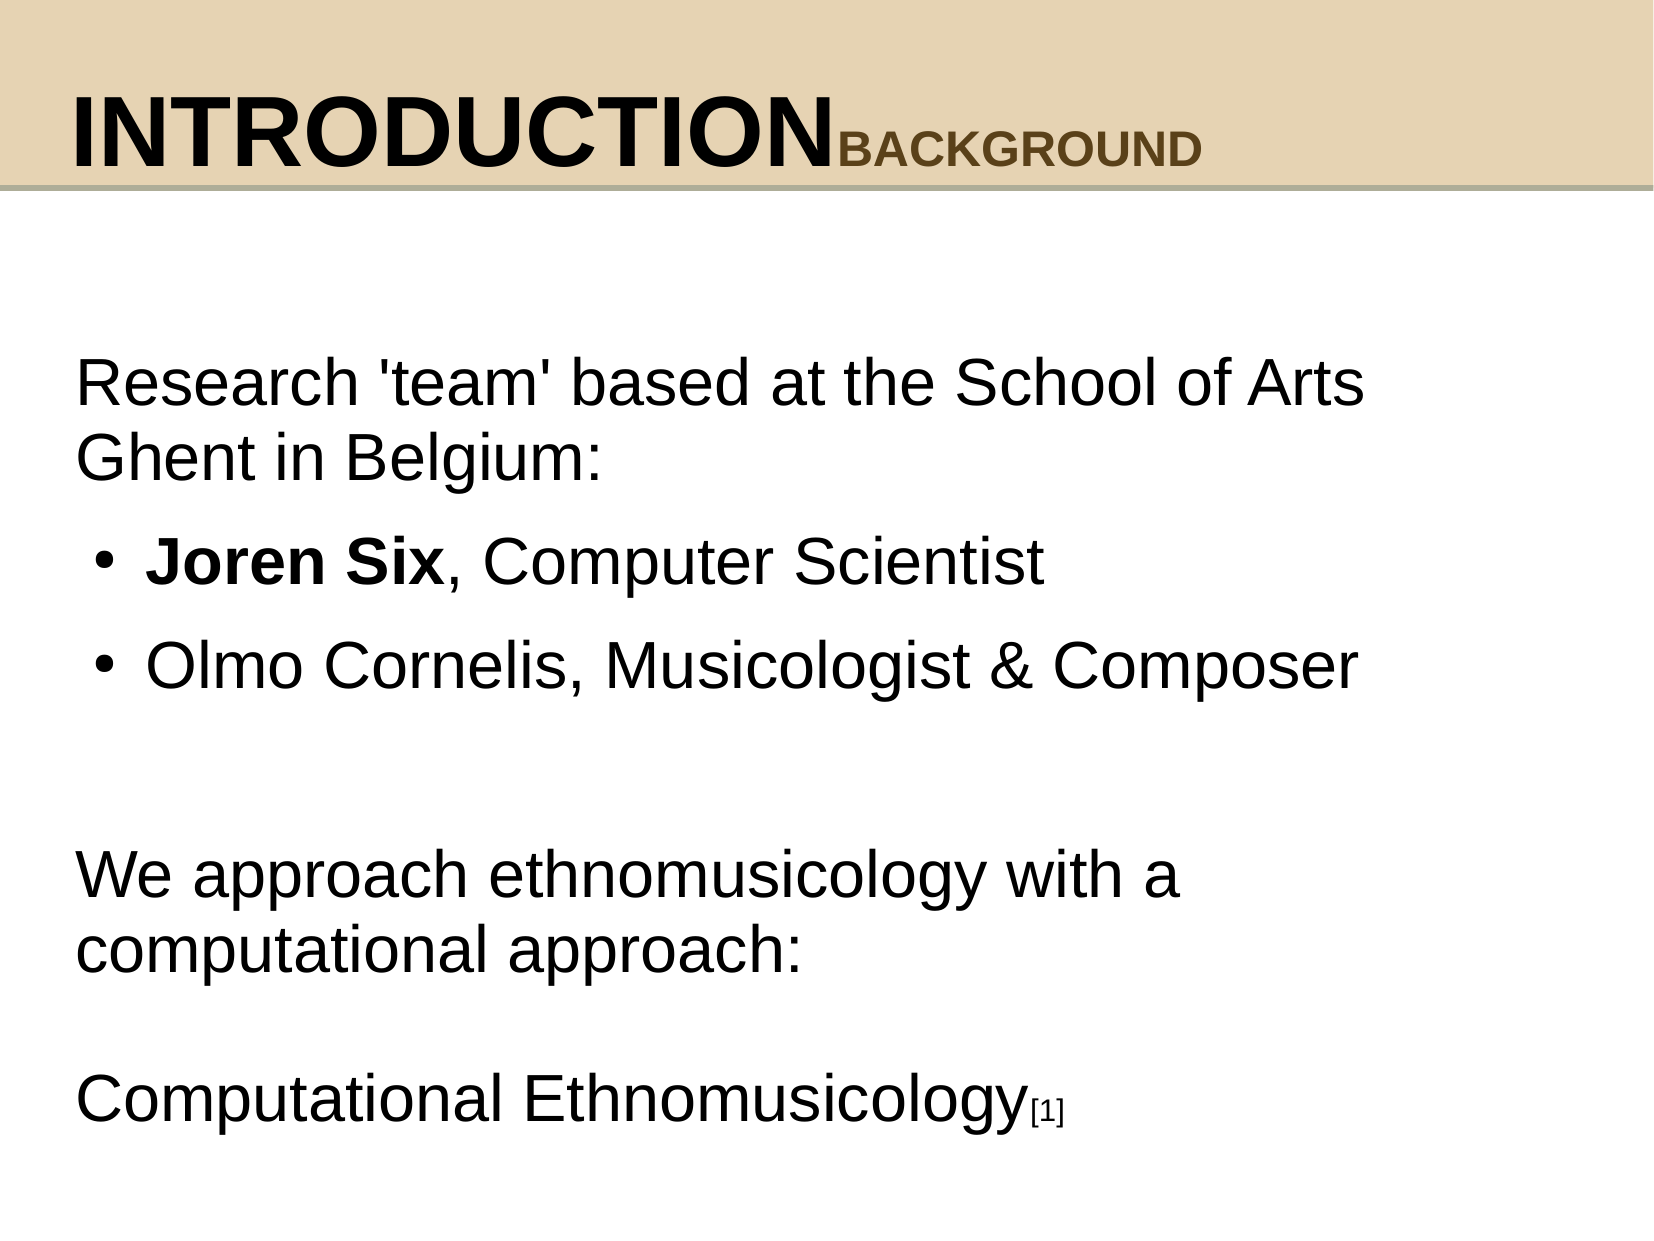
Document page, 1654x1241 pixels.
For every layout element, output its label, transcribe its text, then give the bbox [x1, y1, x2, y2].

list Research 'team' based at the School of Arts Ghent in Belgium: Joren Six, Computer Scientist Olmo Cornelis, Musicologist & Composer We approach ethnomusicology with a computational approach: Computational Ethnomusicology[1] [74, 345, 1425, 1012]
list [0, 1012, 1654, 1241]
title INTRODUCTIONBACKGROUND [0, 0, 1654, 188]
